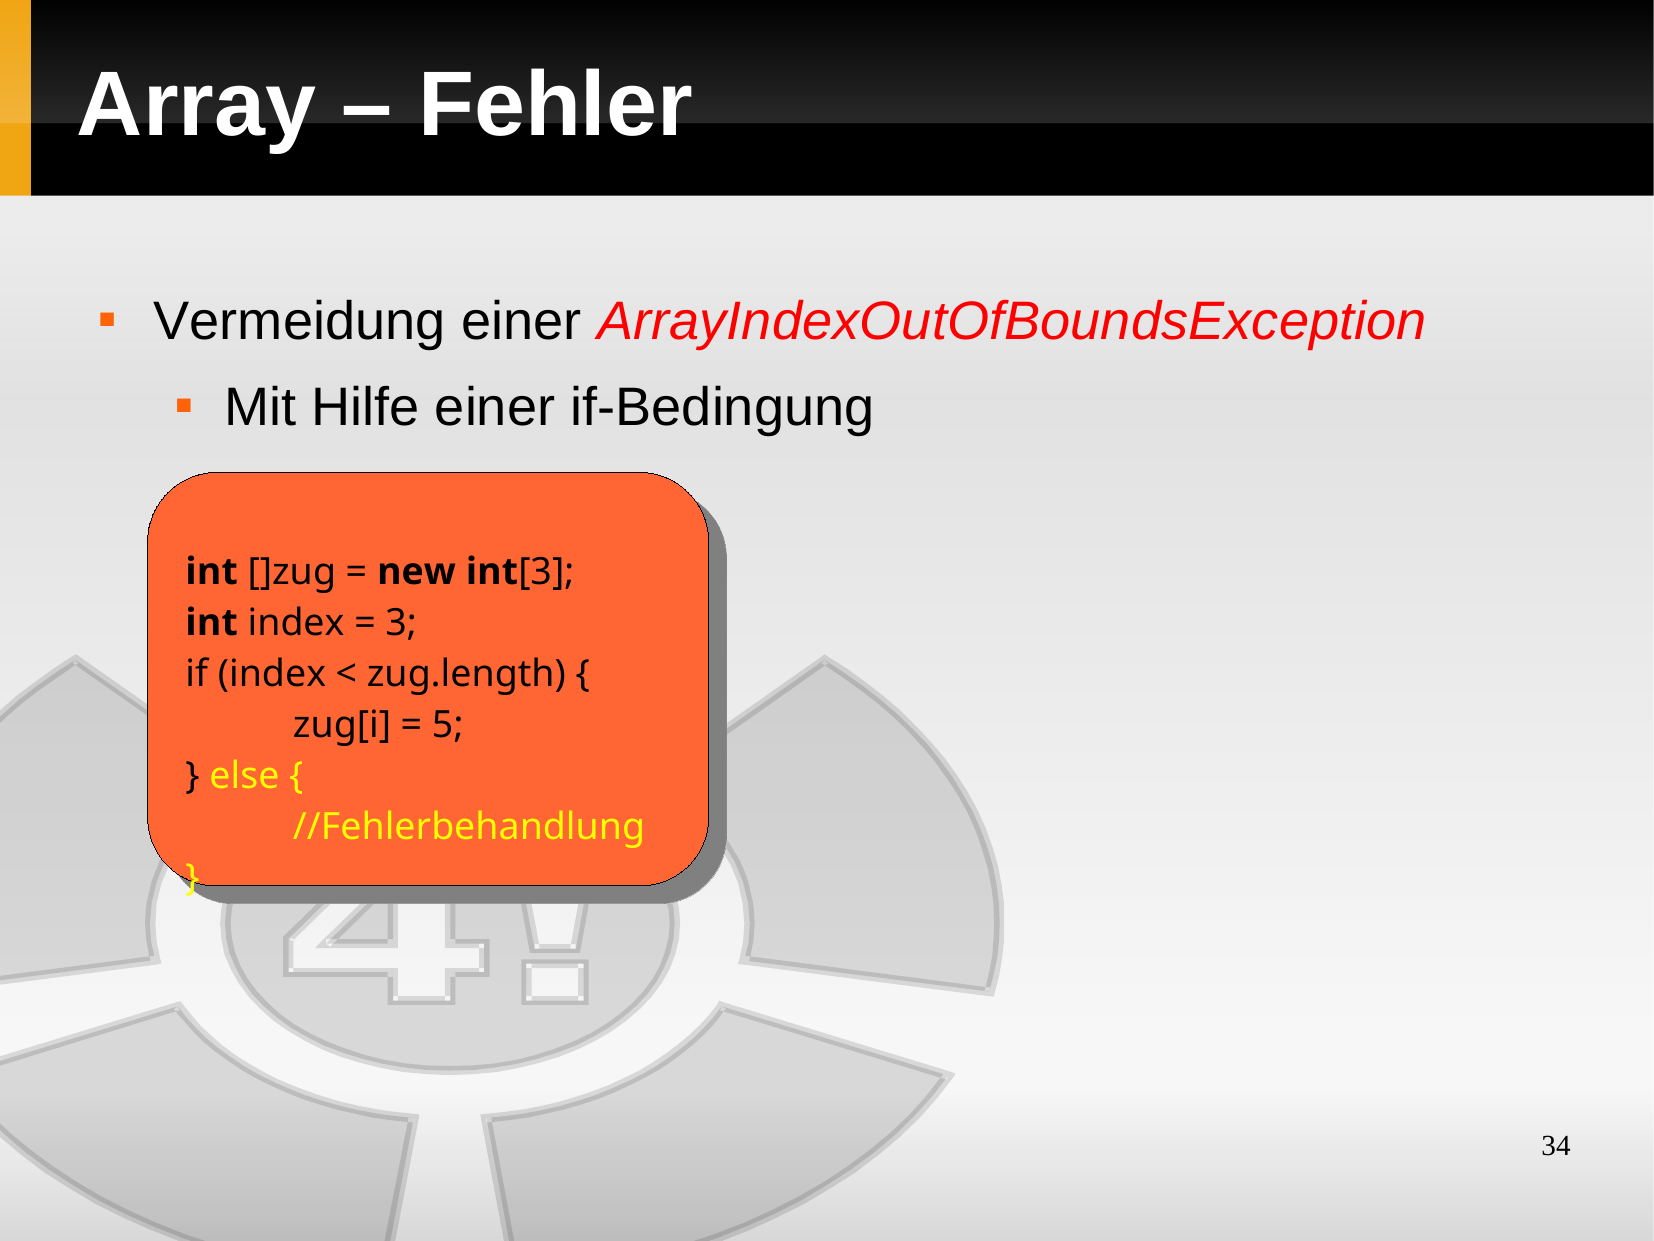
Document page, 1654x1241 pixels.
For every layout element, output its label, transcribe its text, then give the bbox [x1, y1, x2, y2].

picture [0, 0, 1654, 1241]
text_box [147, 472, 709, 886]
list Vermeidung einer ArrayIndexOutOfBoundsException Mit Hilfe einer if-Bedingung [82, 290, 1571, 1094]
text_box int []zug = new int[3]; int index = 3; if (index < zug.length) { zug[i] = 5; } else { //Fehlerbehandlung } [170, 536, 674, 857]
title Array – Fehler [76, 7, 1565, 200]
